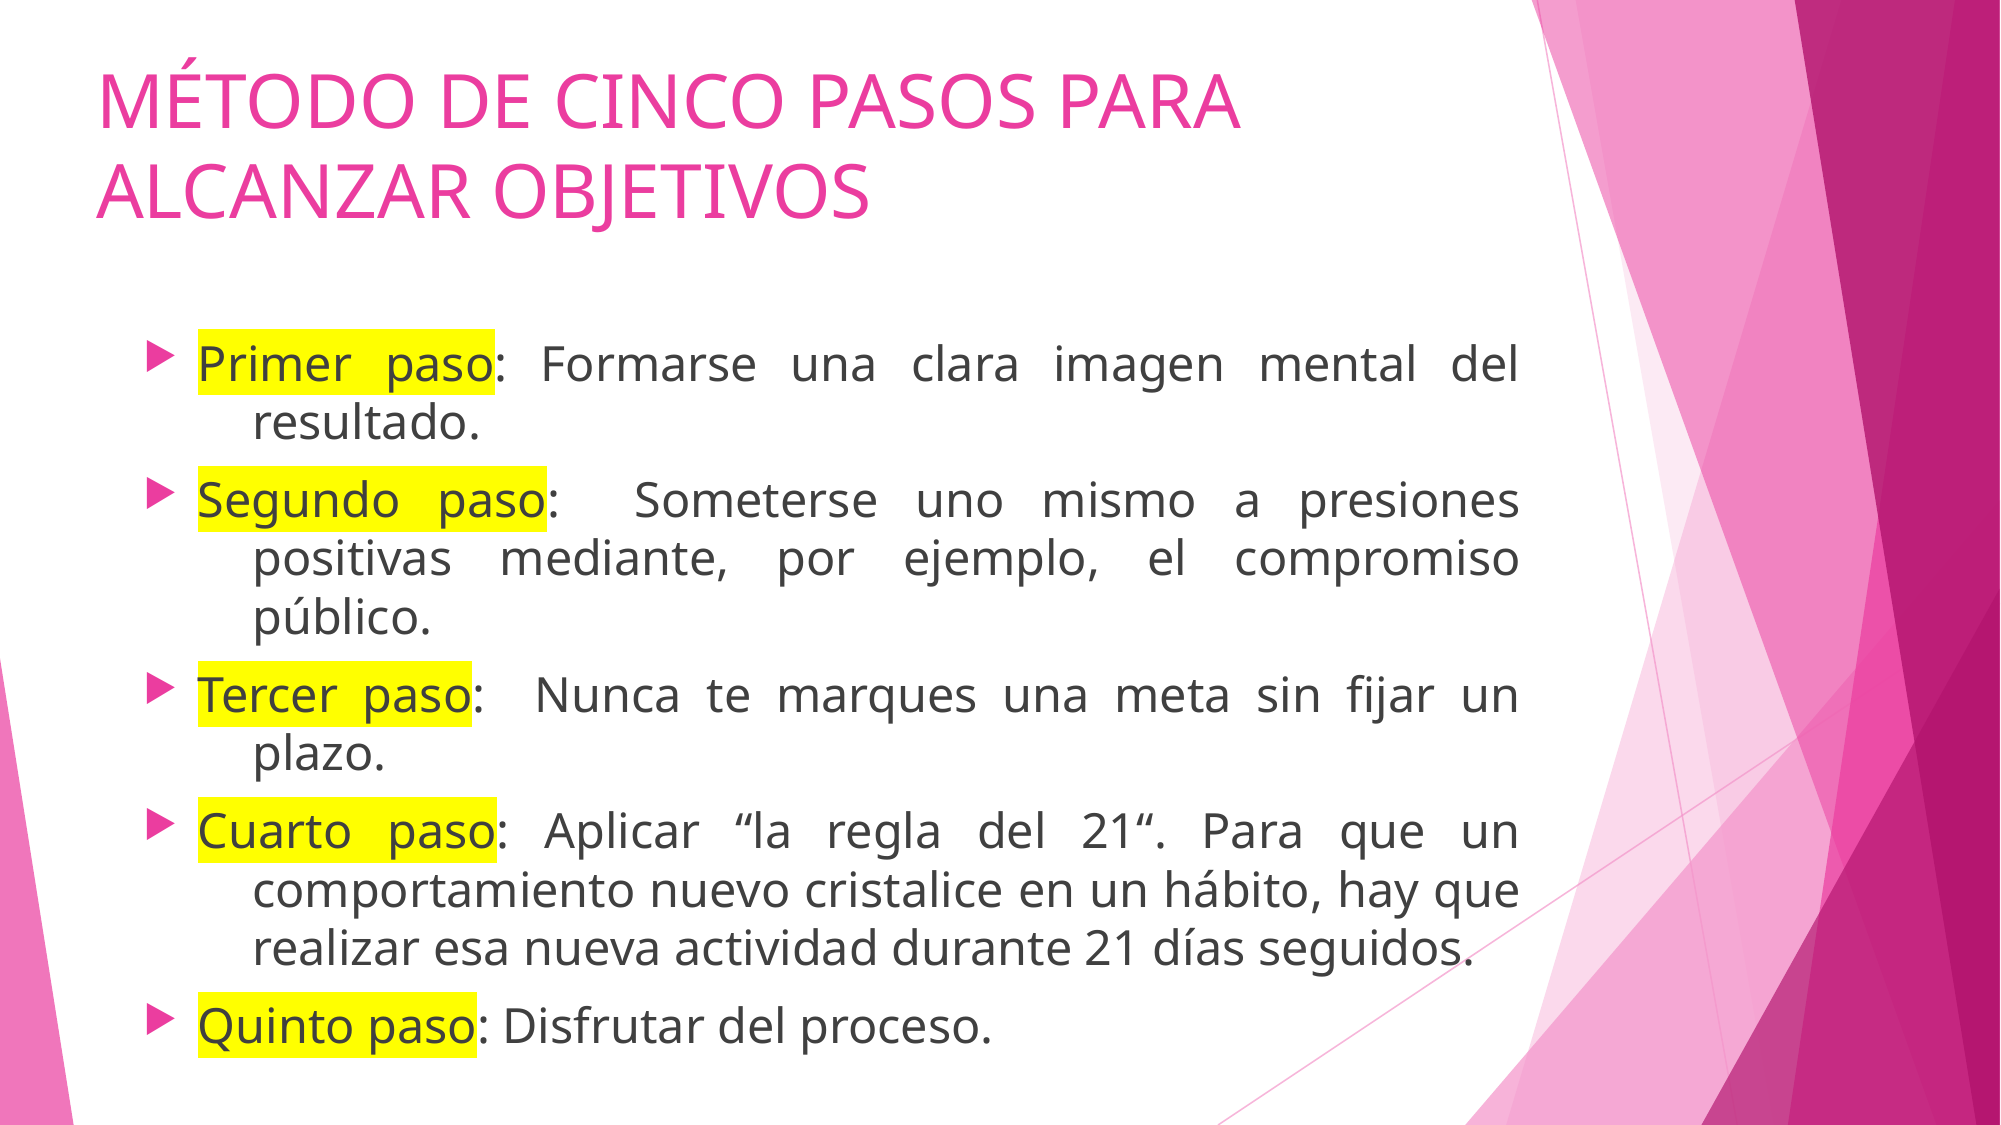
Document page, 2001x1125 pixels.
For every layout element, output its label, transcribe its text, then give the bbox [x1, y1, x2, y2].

list Primer paso: Formarse una clara imagen mental del resultado. Segundo paso: Someterse uno mismo a presiones positivas mediante, por ejemplo, el compromiso público. Tercer paso: Nunca te marques una meta sin fijar un plazo. Cuarto paso: Aplicar “la regla del 21“. Para que un comportamiento nuevo cristalice en un hábito, hay que realizar esa nueva actividad durante 21 días seguidos. Quinto paso: Disfrutar del proceso. [128, 325, 1539, 1125]
title MÉTODO DE CINCO PASOS PARA ALCANZAR OBJETIVOS [81, 46, 1586, 264]
